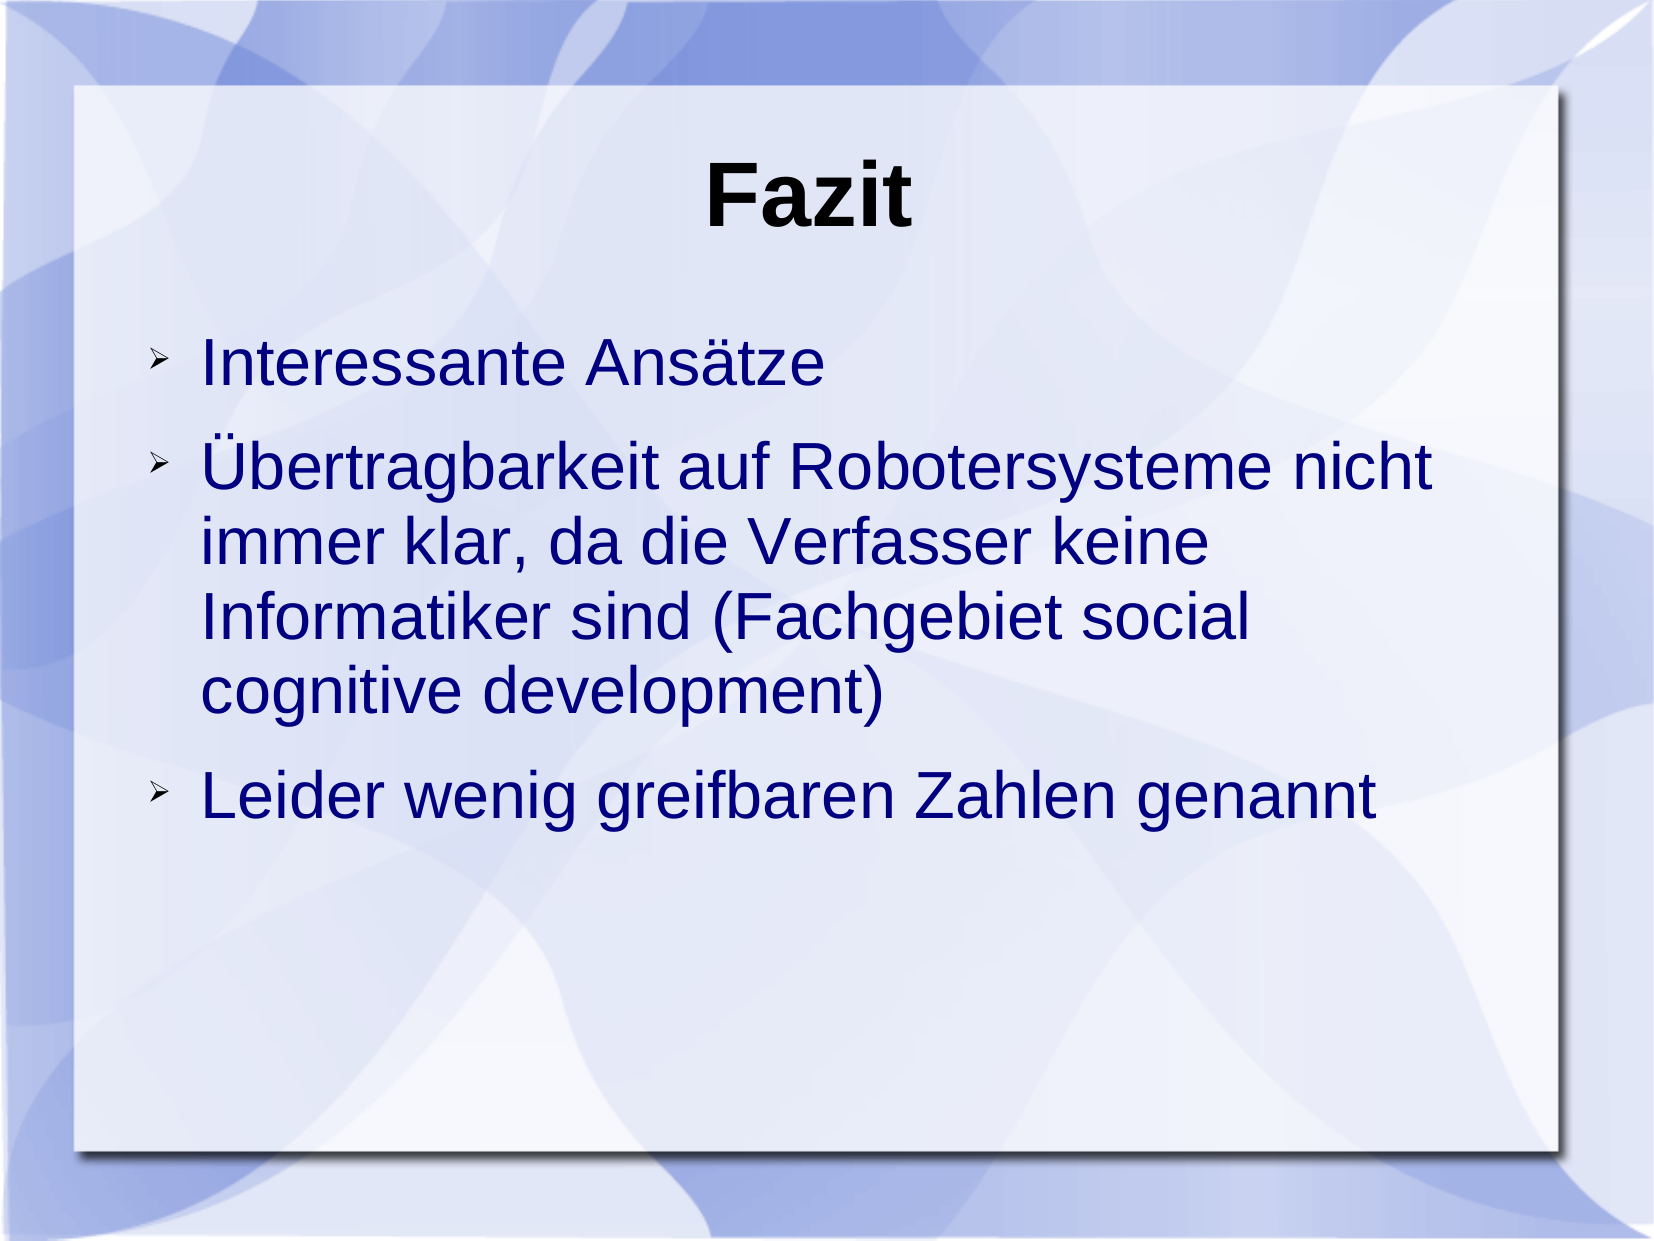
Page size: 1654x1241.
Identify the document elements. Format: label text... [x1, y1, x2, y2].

list Interessante Ansätze Übertragbarkeit auf Robotersysteme nicht immer klar, da die Verfasser keine Informatiker sind (Fachgebiet social cognitive development) Leider wenig greifbaren Zahlen genannt [129, 324, 1489, 960]
picture [0, 0, 1654, 1241]
title Fazit [82, 98, 1536, 291]
